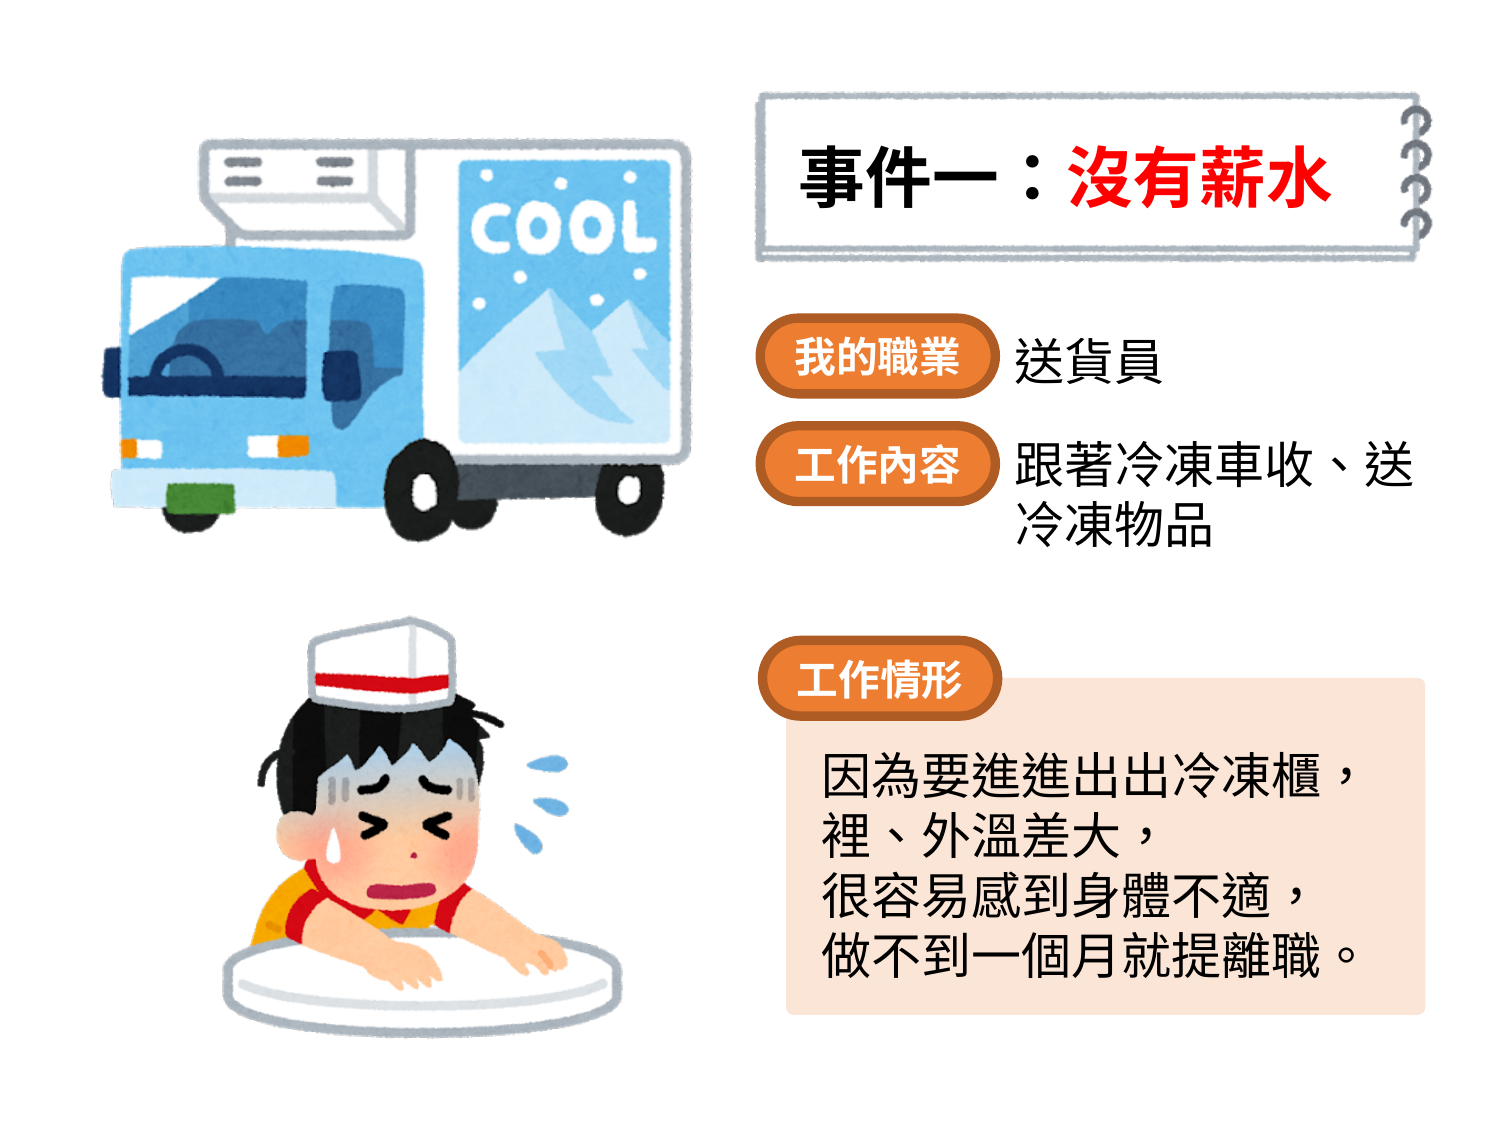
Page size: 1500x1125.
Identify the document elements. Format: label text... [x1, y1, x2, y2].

picture [87, 79, 713, 1052]
text_box [786, 677, 1426, 1015]
text_box 跟著冷凍車收、送冷凍物品 [999, 426, 1453, 561]
text_box 工作情形 [762, 640, 998, 717]
picture [741, 79, 1444, 275]
text_box 我的職業 [760, 318, 996, 394]
text_box 因為要進進出出冷凍櫃，裡、外溫差大， 很容易感到身體不適， 做不到一個月就提離職。 [807, 736, 1426, 992]
text_box 工作內容 [760, 425, 996, 502]
text_box 事件一：沒有薪水 [784, 128, 1436, 224]
text_box 送貨員 [999, 322, 1423, 398]
